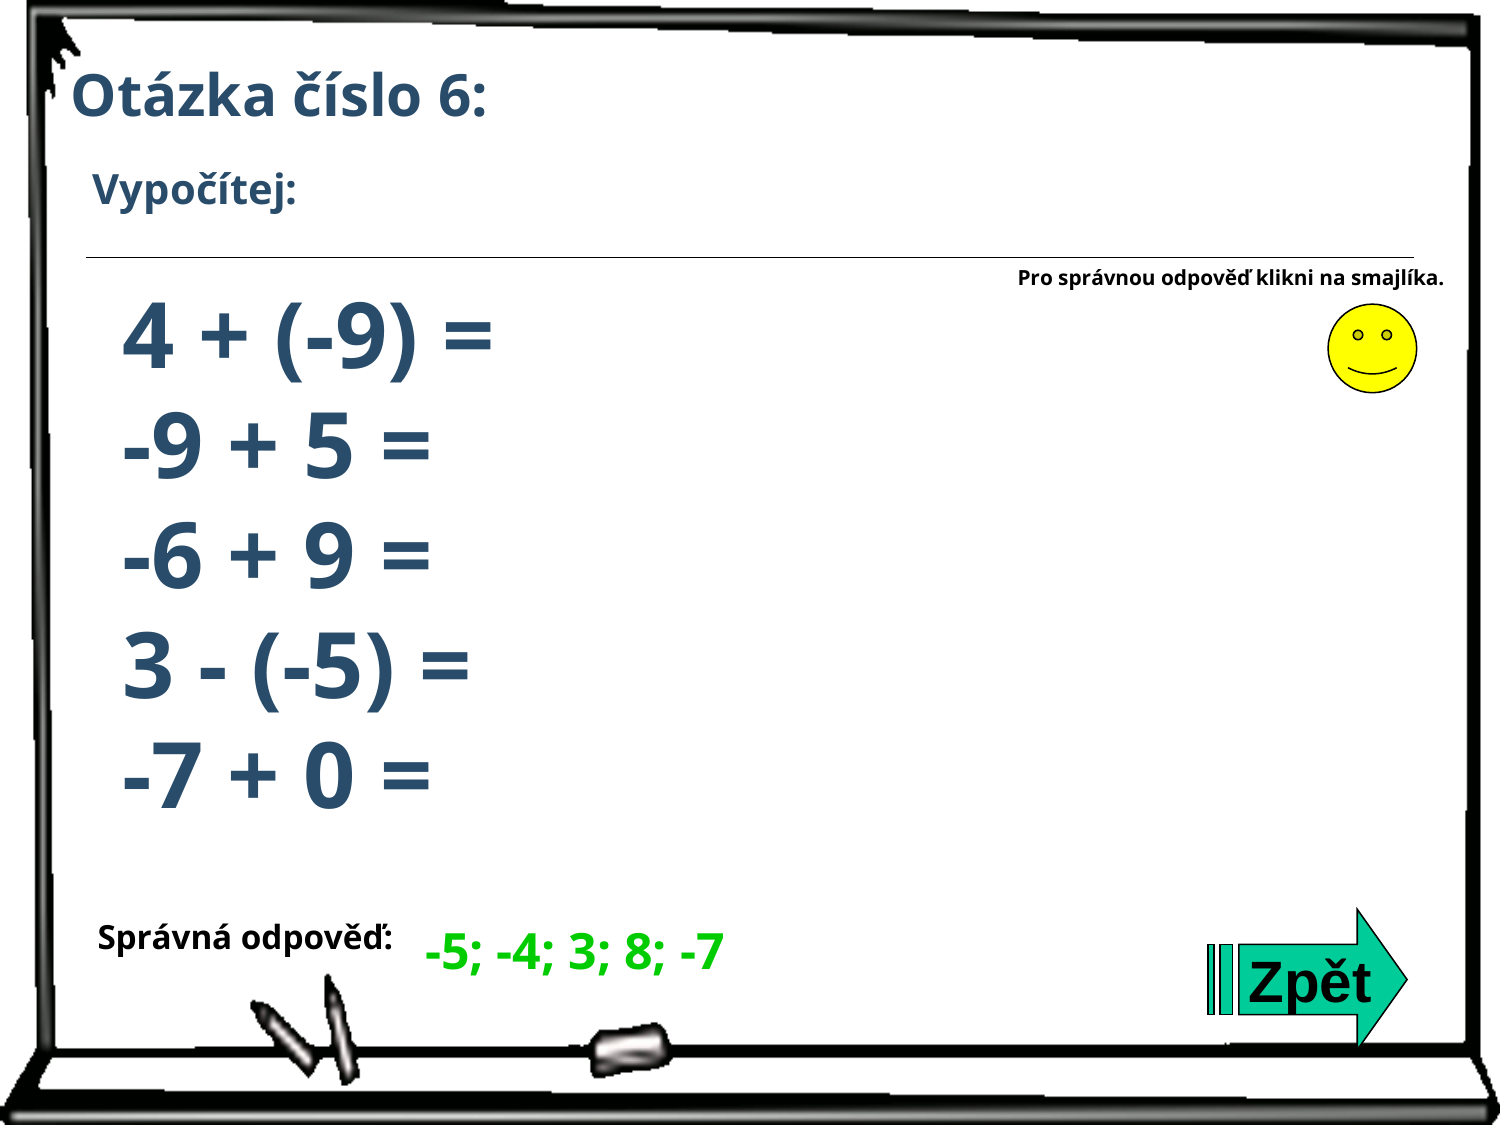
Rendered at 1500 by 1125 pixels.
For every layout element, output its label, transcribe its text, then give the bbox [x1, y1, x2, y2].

text_box Vypočítej: [78, 140, 1413, 236]
text_box 4 + (-9) = -9 + 5 = -6 + 9 = 3 - (-5) = -7 + 0 = [107, 504, 861, 600]
text_box Pro správnou odpověď klikni na smajlíka. [1002, 230, 1464, 325]
text_box -5; -4; 3; 8; -7 [410, 902, 817, 997]
text_box [1328, 304, 1417, 393]
text_box Zpět [1238, 909, 1408, 1050]
text_box Otázka číslo 6: [55, 54, 1391, 149]
text_box Zpět [1208, 944, 1214, 1015]
text_box Zpět [1220, 944, 1233, 1015]
picture [0, 0, 1500, 1125]
text_box Správná odpověď: [82, 888, 492, 984]
